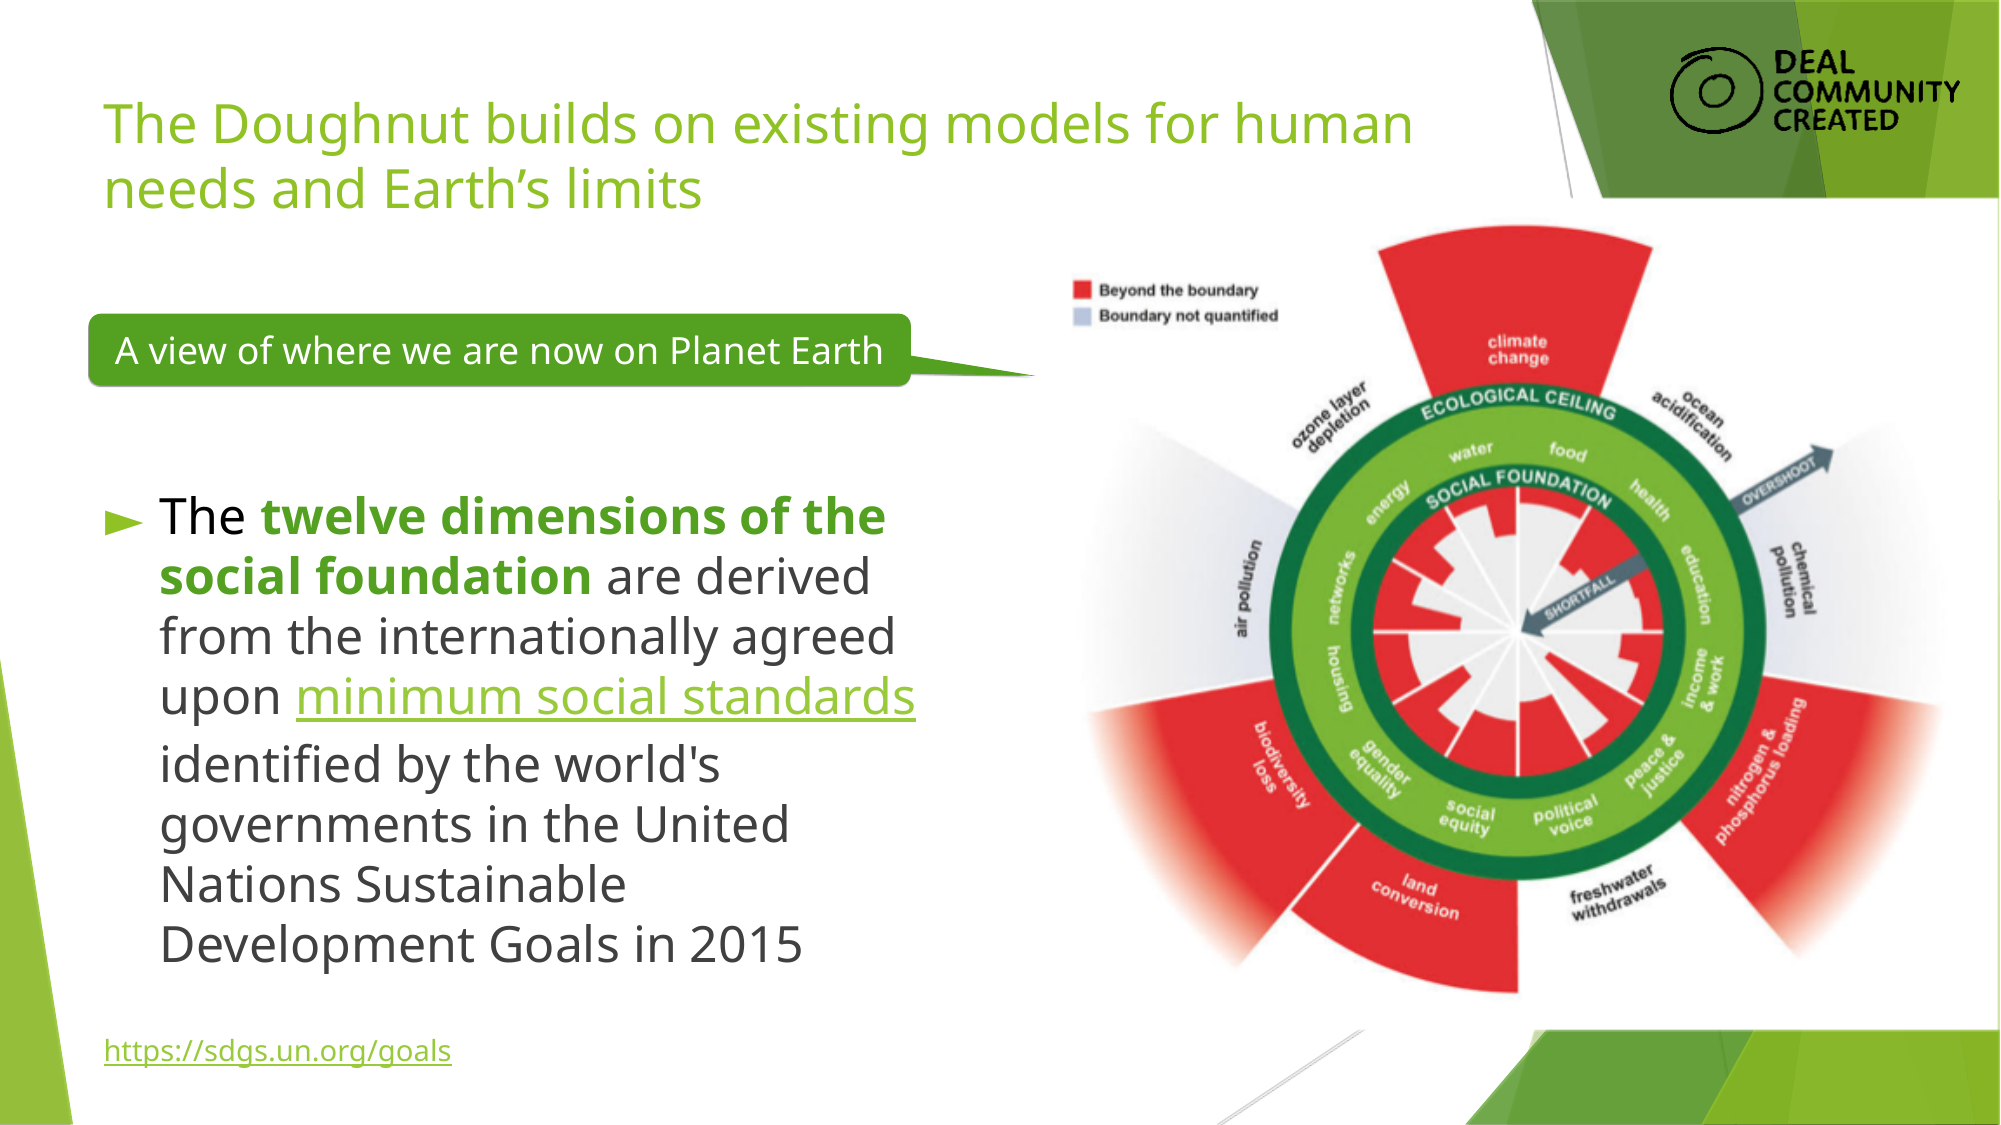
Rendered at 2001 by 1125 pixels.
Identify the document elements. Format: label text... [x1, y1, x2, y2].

picture [1007, 197, 2000, 1032]
picture [1670, 47, 1960, 134]
text_box The Doughnut builds on existing models for human needs and Earth’s limits [88, 81, 1499, 314]
text_box The twelve dimensions of the social foundation are derived from the internationally agreed upon minimum social standards identified by the world's governments in the United Nations Sustainable Development Goals in 2015 https://sdgs.un.org/goals [88, 476, 962, 709]
text_box A view of where we are now on Planet Earth [88, 313, 1036, 386]
